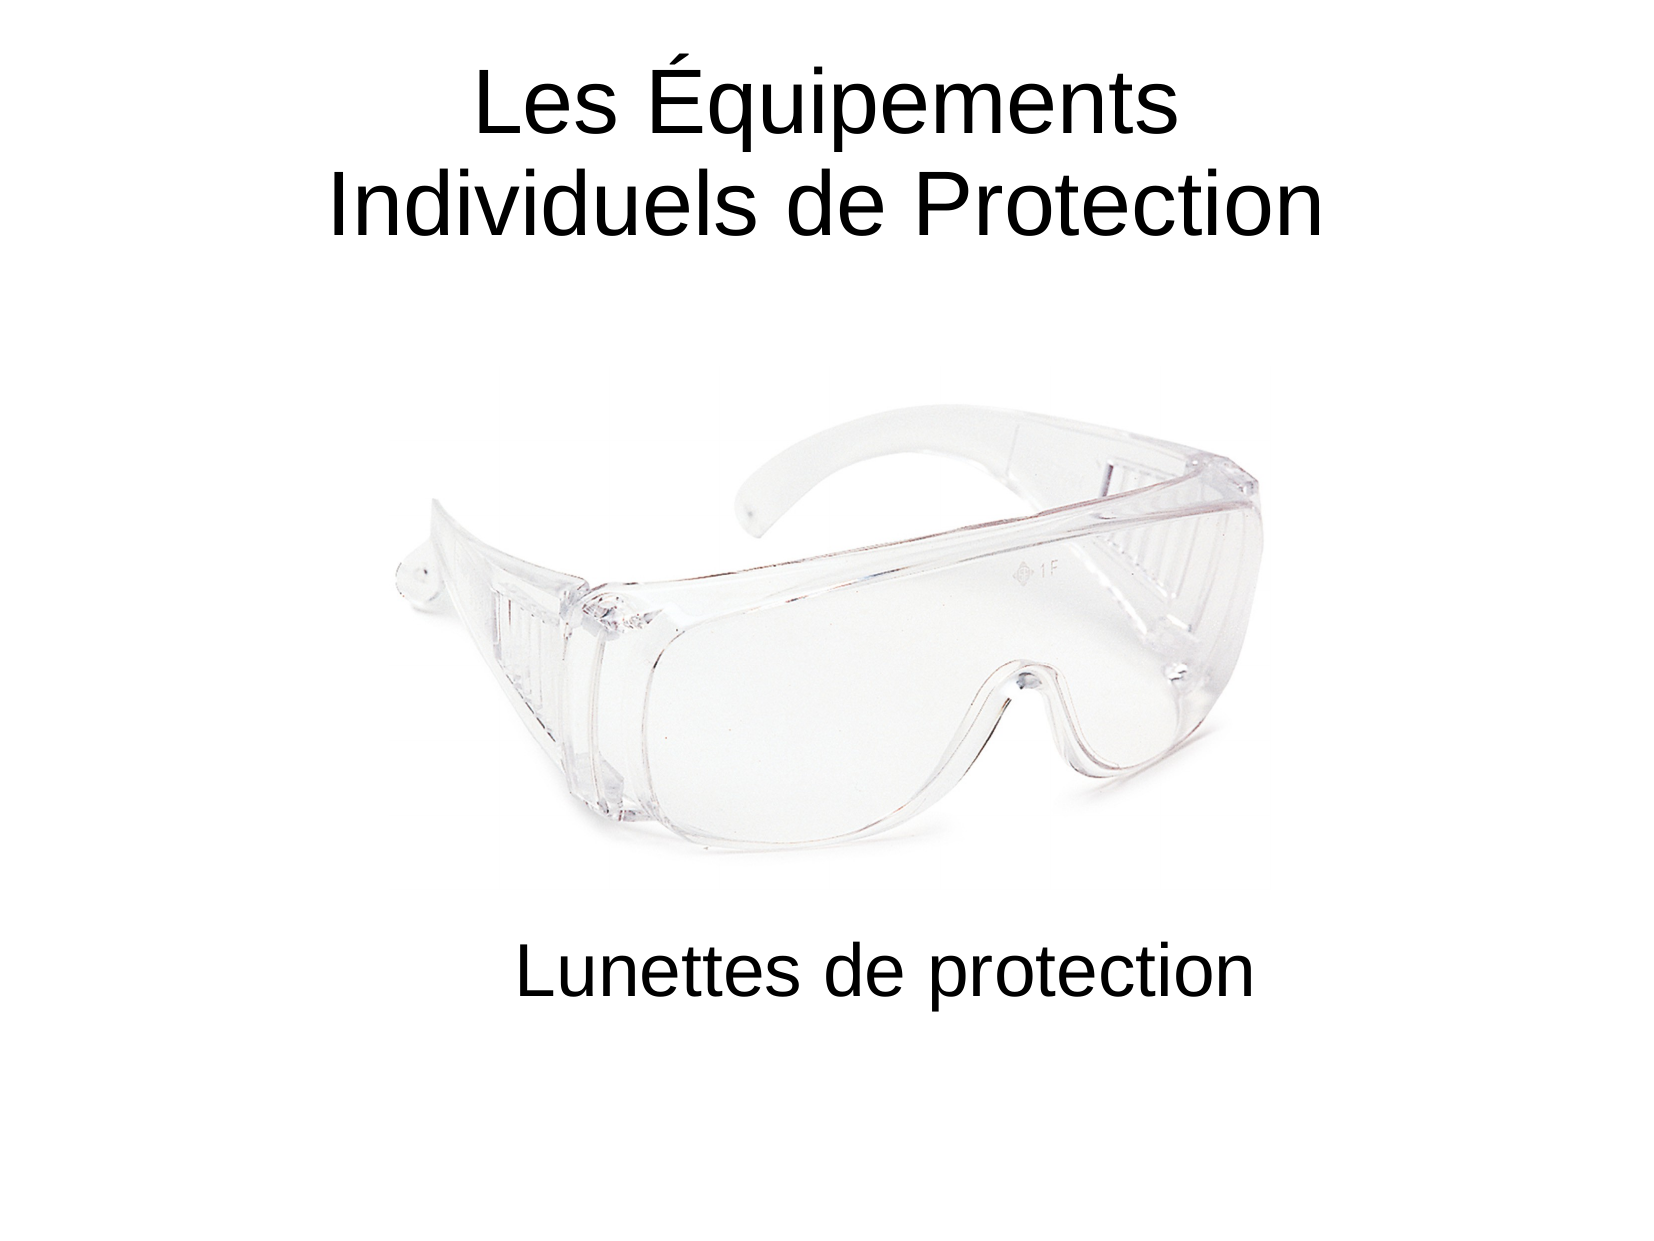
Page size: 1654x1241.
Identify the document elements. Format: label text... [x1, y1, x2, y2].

picture [389, 366, 1271, 890]
title Les Équipements Individuels de Protection [82, 49, 1571, 257]
text_box Lunettes de protection [484, 921, 1288, 1021]
